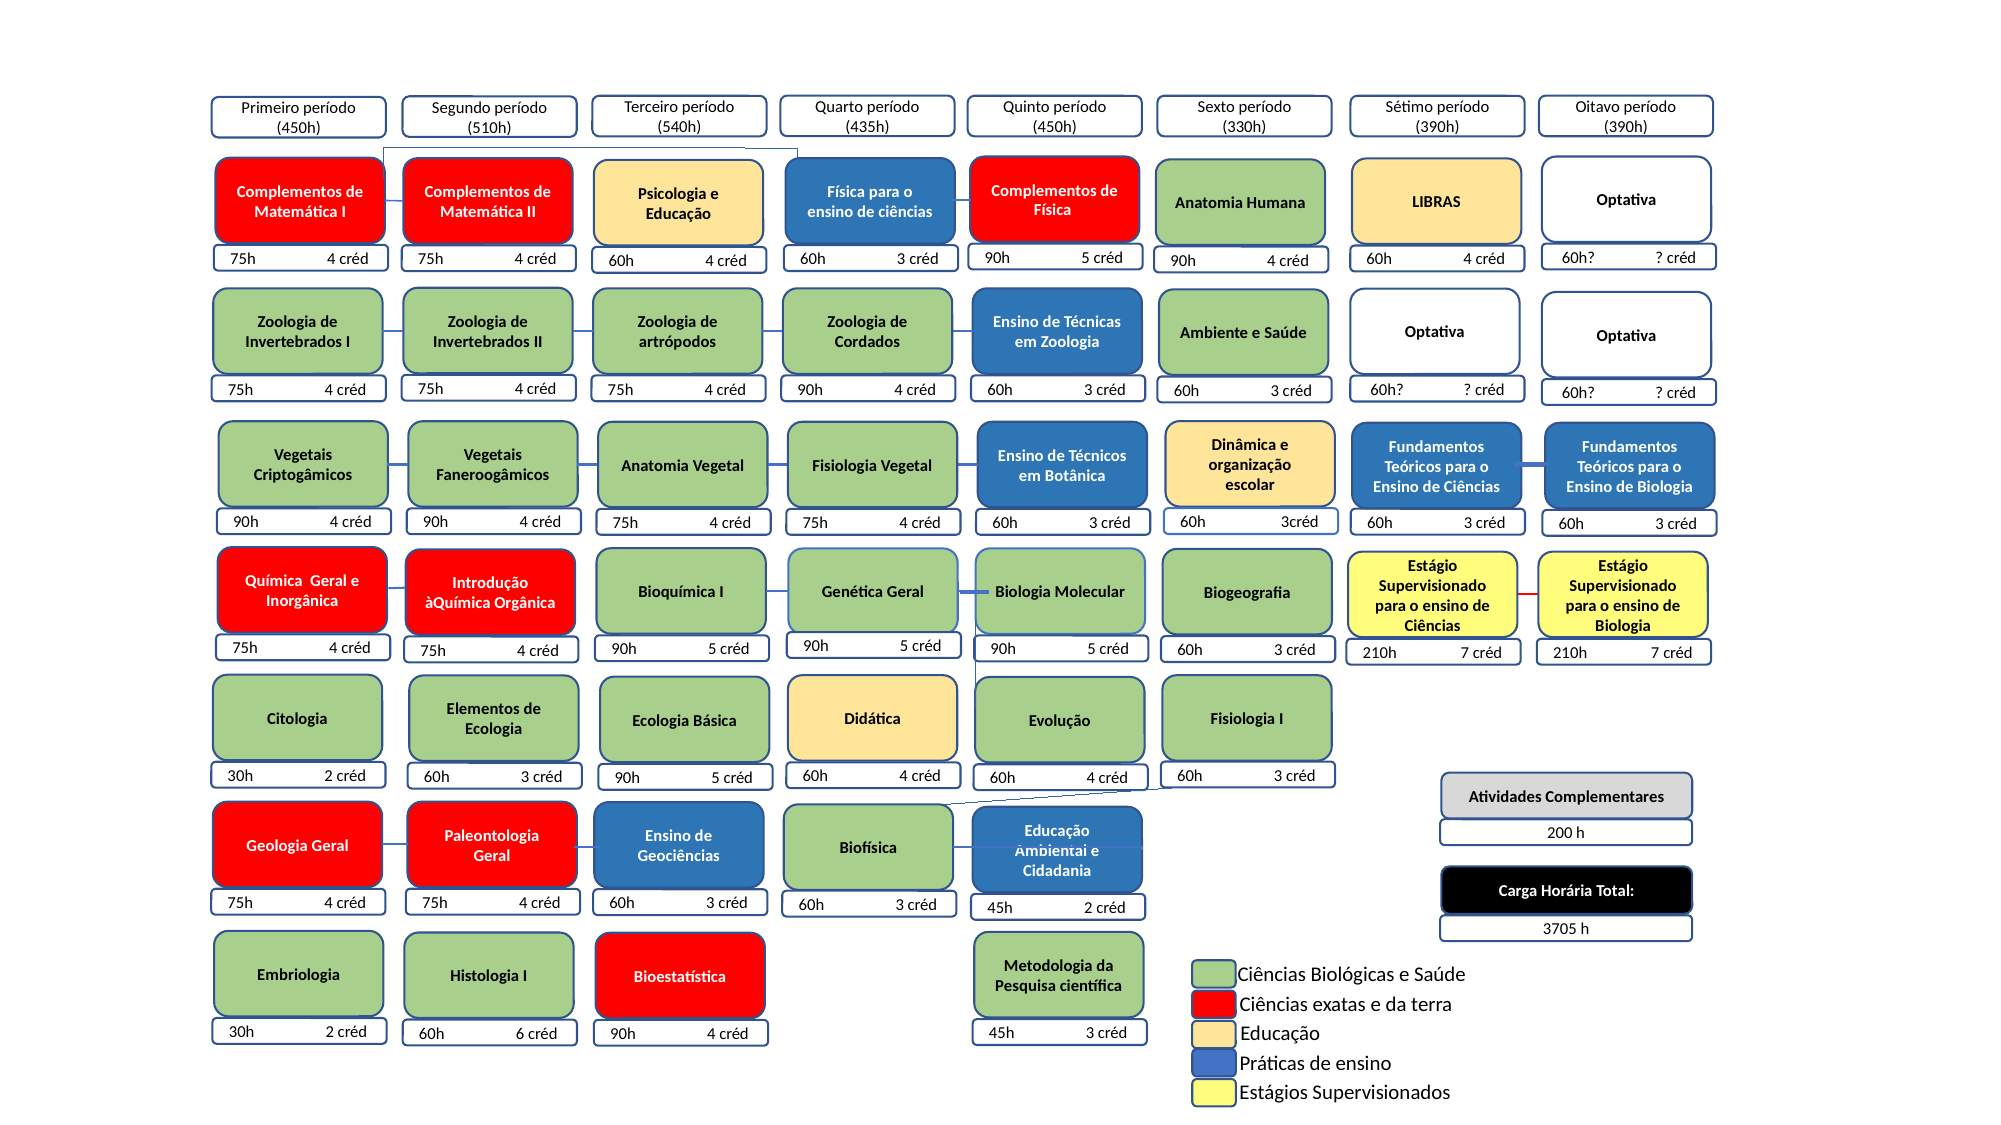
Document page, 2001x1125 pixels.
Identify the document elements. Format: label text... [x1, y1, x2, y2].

text_box 90h 5 créd [786, 632, 962, 658]
text_box 60h? ? créd [1541, 379, 1717, 405]
text_box Metodologia da Pesquisa científica [974, 931, 1144, 1018]
text_box 60h 3 créd [1160, 636, 1336, 663]
text_box Complementos de Matemática I [215, 157, 385, 244]
text_box Estágio Supervisionado para o ensino de Ciências [1348, 551, 1518, 638]
text_box Complementos de Física [970, 156, 1140, 243]
text_box 75h 4 créd [596, 508, 771, 535]
text_box Estágio Supervisionado para o ensino de Biologia [1538, 551, 1708, 638]
text_box Práticas de ensino [1224, 1041, 1415, 1071]
text_box 60h 3créd [1163, 508, 1339, 534]
text_box 90h 4 créd [216, 508, 392, 535]
text_box Optativa [1350, 288, 1520, 375]
text_box 75h 4 créd [215, 634, 391, 661]
text_box Quarto período (435h) [780, 95, 955, 137]
text_box 210h 7 créd [1536, 638, 1712, 665]
text_box Educação Ambiental e Cidadania [972, 848, 1143, 893]
text_box 60h 6 créd [402, 1019, 577, 1046]
text_box 90h 5 créd [976, 635, 1149, 662]
text_box Biologia Molecular [975, 548, 1146, 634]
text_box Ambiente e Saúde [1159, 289, 1329, 375]
text_box Zoologia de artrópodos [593, 288, 763, 374]
text_box Zoologia de Invertebrados II [403, 287, 573, 374]
text_box Citologia [212, 674, 383, 761]
text_box Vegetais Faneroogâmicos [408, 421, 578, 507]
text_box Carga Horária Total: [1441, 866, 1693, 914]
text_box Geologia Geral [212, 801, 383, 888]
text_box [1192, 960, 1222, 988]
text_box 45h 2 créd [970, 893, 1146, 920]
text_box Vegetais Criptogâmicos [218, 421, 388, 507]
text_box Segundo período (510h) [402, 96, 577, 137]
text_box Ensino de Técnicos em Botânica [977, 421, 1148, 508]
text_box Quinto período (450h) [967, 95, 1142, 137]
text_box [1192, 1078, 1224, 1107]
text_box 90h 5 créd [594, 635, 770, 662]
text_box Psicologia e Educação [593, 159, 764, 246]
text_box Biogeografia [1162, 548, 1332, 635]
text_box Optativa [1541, 156, 1712, 243]
text_box [1192, 990, 1224, 1019]
text_box 75h 4 créd [211, 375, 386, 402]
text_box Paleontologia Geral [407, 801, 577, 888]
text_box 30h 2 créd [211, 761, 386, 788]
text_box 210h 7 créd [1346, 638, 1521, 665]
text_box 90h 5 créd [968, 243, 1143, 270]
text_box Ciências Biológicas e Saúde [1222, 953, 1485, 994]
text_box 60h 4 créd [592, 246, 767, 273]
text_box 60h 4 créd [786, 762, 961, 789]
text_box Histologia I [404, 932, 574, 1018]
text_box 60h 3 créd [593, 889, 768, 916]
text_box 90h 5 créd [598, 763, 773, 790]
text_box Química Geral e Inorgânica [217, 547, 387, 633]
text_box 75h 4 créd [404, 636, 579, 663]
text_box Zoologia de Cordados [782, 288, 953, 374]
text_box Optativa [1541, 291, 1712, 378]
text_box 90h 4 créd [406, 508, 581, 535]
text_box Anatomia Humana [1155, 159, 1326, 245]
text_box Elementos de Ecologia [409, 675, 579, 761]
text_box 60h 3 créd [970, 375, 1146, 402]
text_box Ciências exatas e da terra [1224, 982, 1472, 1023]
text_box 75h 4 créd [401, 245, 576, 272]
text_box 60h 3 créd [407, 762, 582, 789]
text_box Bioestatística [595, 932, 765, 1019]
text_box Didática [787, 675, 958, 761]
text_box Embriologia [214, 930, 384, 1017]
text_box Oitavo período (390h) [1538, 95, 1714, 137]
text_box Fundamentos Teóricos para o Ensino de Biologia [1545, 422, 1715, 509]
text_box [1192, 1020, 1225, 1077]
text_box Dinâmica e organização escolar [1165, 421, 1335, 507]
text_box 75h 4 créd [405, 888, 581, 915]
text_box Biofísica [783, 804, 954, 890]
text_box 60h 4 créd [1350, 245, 1525, 272]
text_box Bioquímica I [596, 548, 766, 634]
text_box 75h 4 créd [213, 244, 389, 271]
text_box Primeiro período (450h) [211, 96, 386, 138]
text_box 90h 4 créd [593, 1019, 769, 1046]
text_box Ensino de Técnicas em Zoologia [972, 288, 1143, 374]
text_box 30h 2 créd [212, 1017, 387, 1044]
text_box 90h 4 créd [781, 375, 956, 402]
text_box Fundamentos Teóricos para o Ensino de Ciências [1352, 422, 1522, 509]
text_box Física para o ensino de ciências [785, 158, 955, 244]
text_box Sétimo período (390h) [1350, 95, 1525, 137]
text_box Anatomia Vegetal [598, 421, 768, 508]
text_box Ensino de Geociências [594, 802, 764, 888]
text_box Atividades Complementares [1441, 772, 1693, 819]
text_box Ecologia Básica [600, 676, 770, 763]
text_box 60h 3 créd [1157, 376, 1332, 403]
text_box 75h 4 créd [211, 888, 386, 915]
text_box 75h 4 créd [591, 375, 766, 402]
text_box 60h 3 créd [1542, 509, 1717, 536]
text_box Complementos de Matemática II [403, 158, 573, 244]
text_box Estágios Supervisionados [1224, 1071, 1468, 1112]
text_box Sexto período (330h) [1157, 95, 1332, 137]
text_box LIBRAS [1352, 158, 1522, 244]
text_box 3705 h [1440, 915, 1693, 942]
text_box Educação Ambiental e Cidadania [972, 806, 1142, 846]
text_box Evolução [975, 676, 1145, 763]
text_box 60h? ? créd [1350, 375, 1525, 402]
text_box 60h 3 créd [783, 245, 959, 272]
text_box 45h 3 créd [972, 1019, 1147, 1045]
text_box 75h 4 créd [786, 508, 961, 535]
text_box 60h 3 créd [1350, 508, 1525, 535]
text_box 200 h [1440, 819, 1693, 846]
text_box 60h 4 créd [973, 764, 1148, 791]
text_box Fisiologia I [1162, 675, 1332, 761]
text_box Educação [1225, 1023, 1338, 1053]
text_box 60h? ? créd [1541, 243, 1717, 270]
text_box 60h 3 créd [1160, 761, 1336, 788]
text_box 75h 4 créd [401, 374, 576, 401]
text_box Introdução àQuímica Orgânica [405, 549, 576, 635]
text_box Terceiro período (540h) [592, 95, 767, 137]
text_box 60h 3 créd [782, 890, 957, 917]
text_box Genética Geral [788, 548, 958, 632]
text_box 60h 3 créd [976, 508, 1151, 535]
text_box Zoologia de Invertebrados I [213, 288, 383, 374]
text_box 90h 4 créd [1154, 246, 1329, 273]
text_box Fisiologia Vegetal [787, 421, 958, 508]
